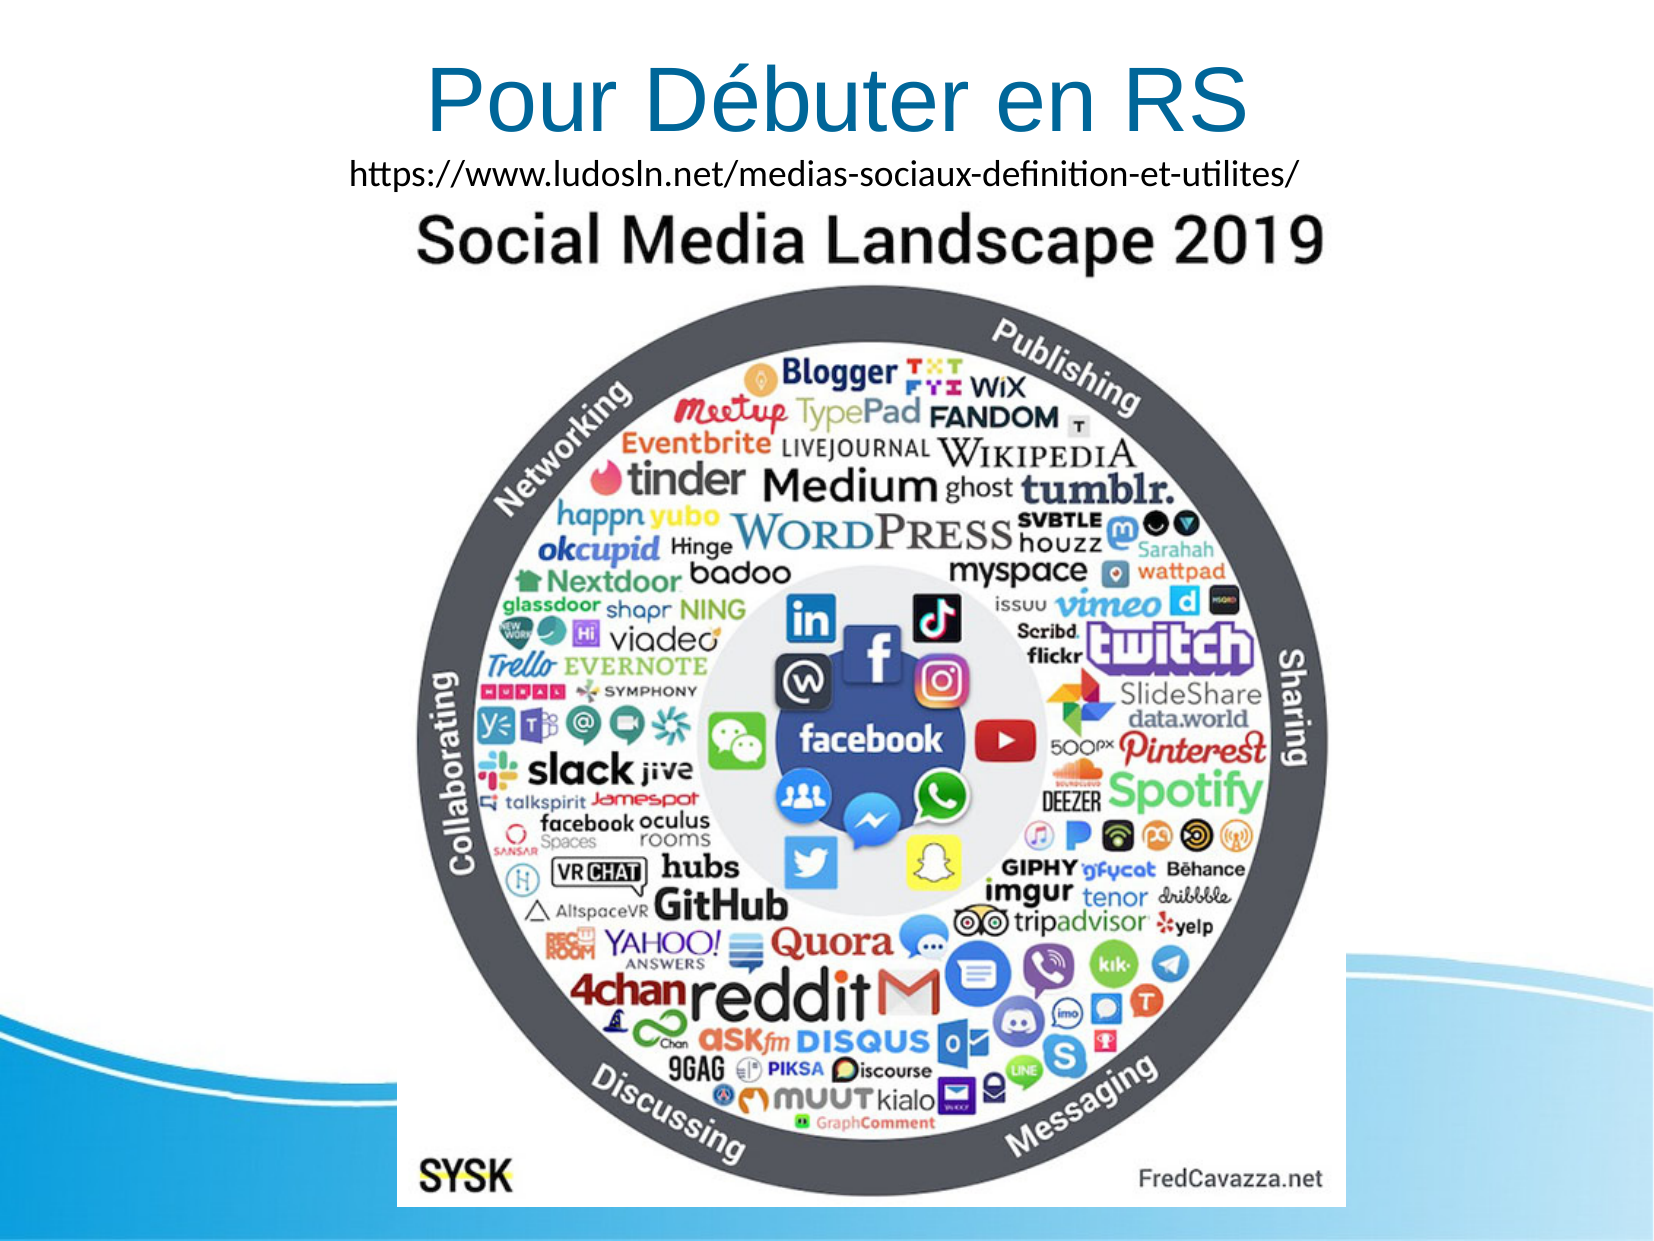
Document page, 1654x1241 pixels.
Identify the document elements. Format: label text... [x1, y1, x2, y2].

title Pour Débuter en RS [94, 20, 1583, 170]
picture [397, 202, 1346, 1207]
text_box https://www.ludosln.net/medias-sociaux-definition-et-utilites/ [334, 141, 1346, 202]
